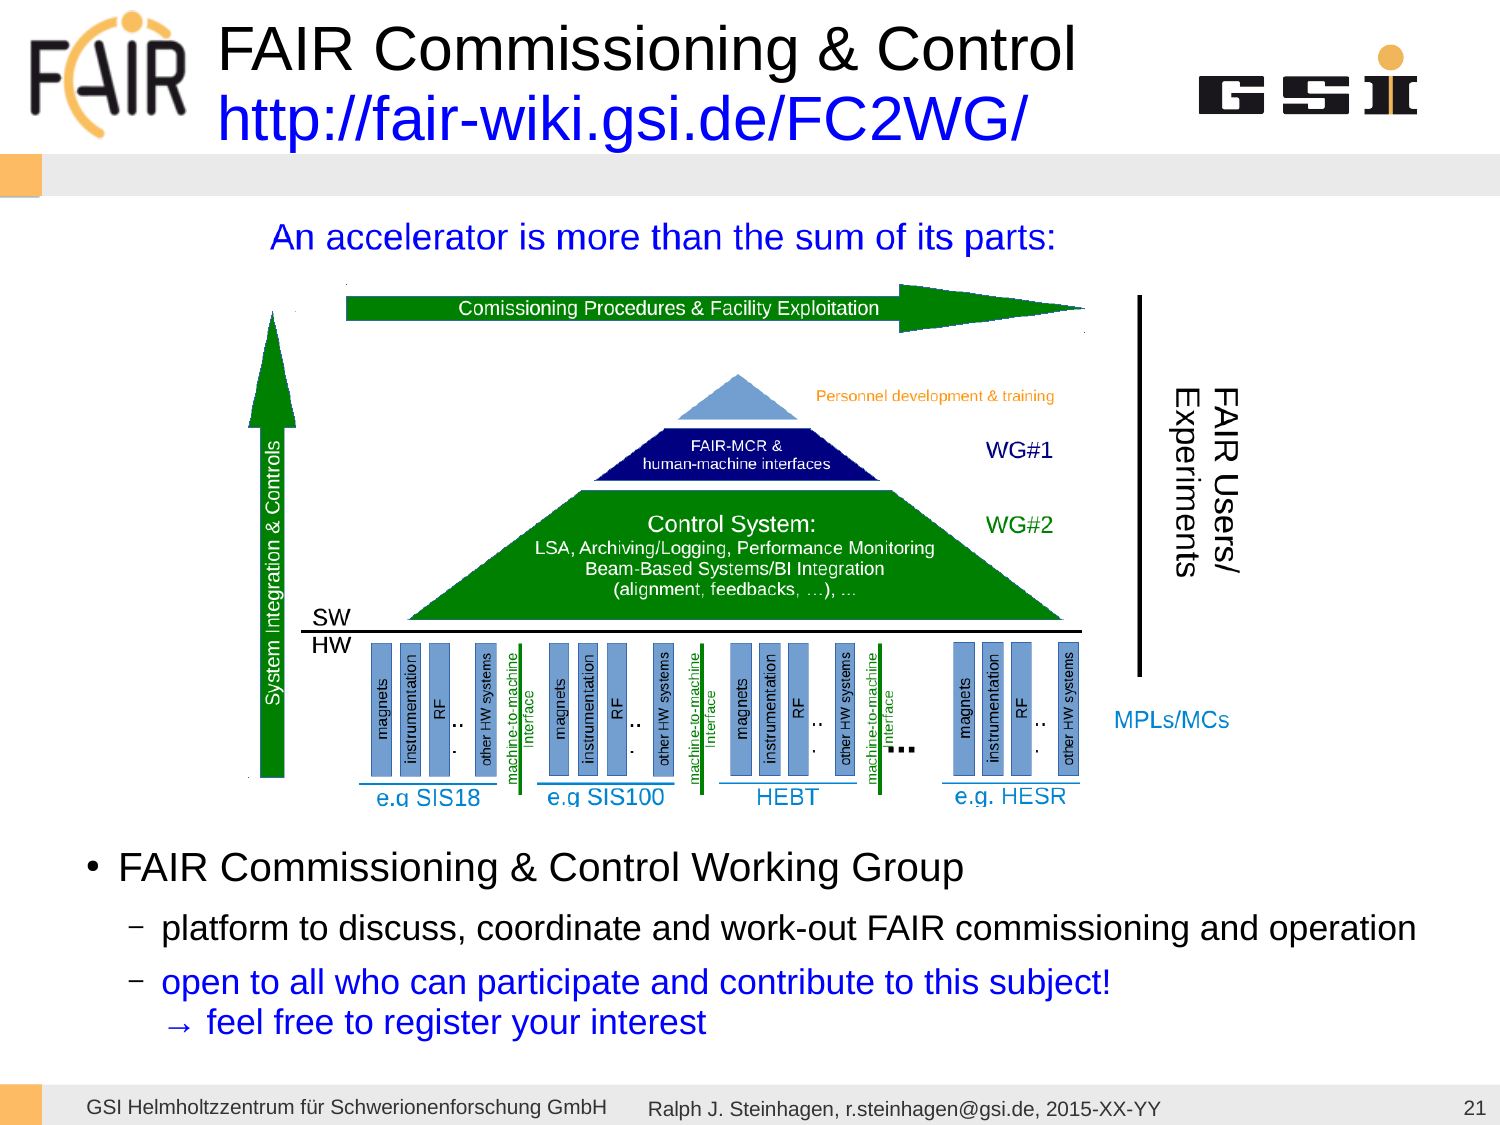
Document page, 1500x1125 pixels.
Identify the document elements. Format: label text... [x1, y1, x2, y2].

title FAIR Commissioning & Control http://fair-wiki.gsi.de/FC2WG/ [217, 14, 1109, 154]
picture [240, 213, 1260, 807]
picture [30, 9, 187, 141]
picture [1197, 42, 1419, 117]
list FAIR Commissioning & Control Working Group platform to discuss, coordinate and work-out FAIR commissioning and operation open to all who can participate and contribute to this subject! → feel free to register your interest [75, 844, 1425, 1050]
